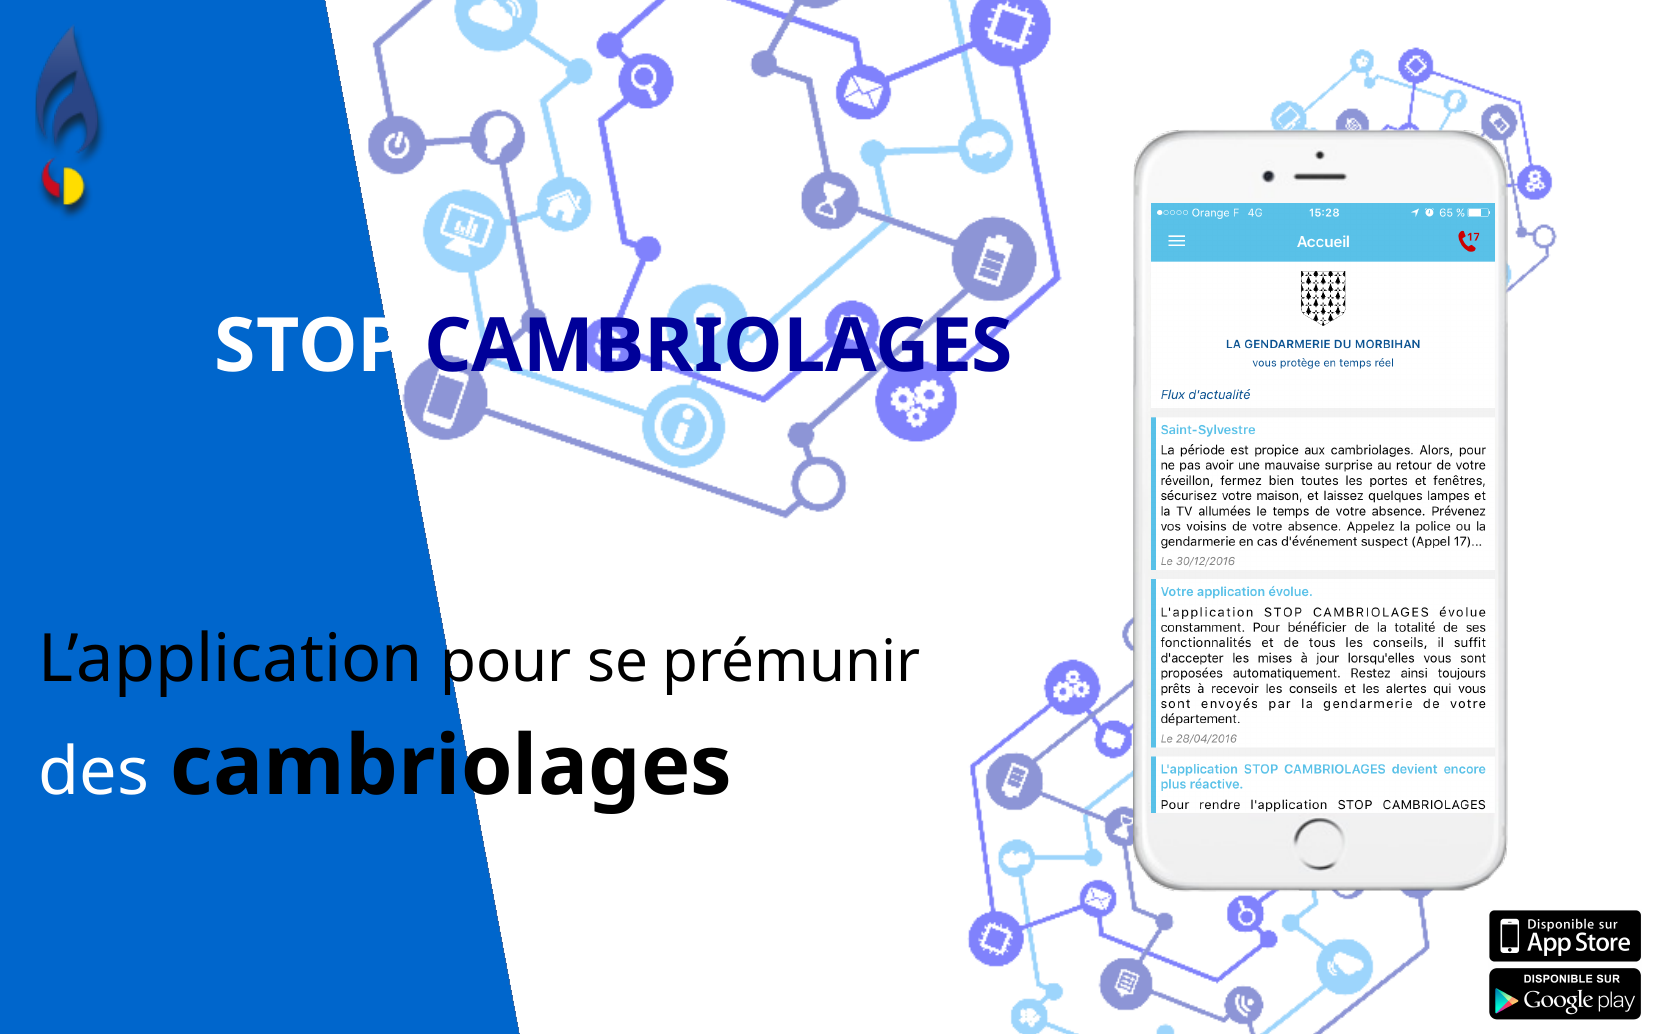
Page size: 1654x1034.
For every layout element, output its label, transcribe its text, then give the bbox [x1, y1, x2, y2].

picture [1488, 909, 1642, 1020]
picture [35, 23, 107, 221]
text_box L’application pour se prémunirir des cambriolages [23, 584, 1052, 889]
text_box STOP CAMBRIOLAGES [23, 283, 1151, 414]
picture [1133, 129, 1508, 892]
